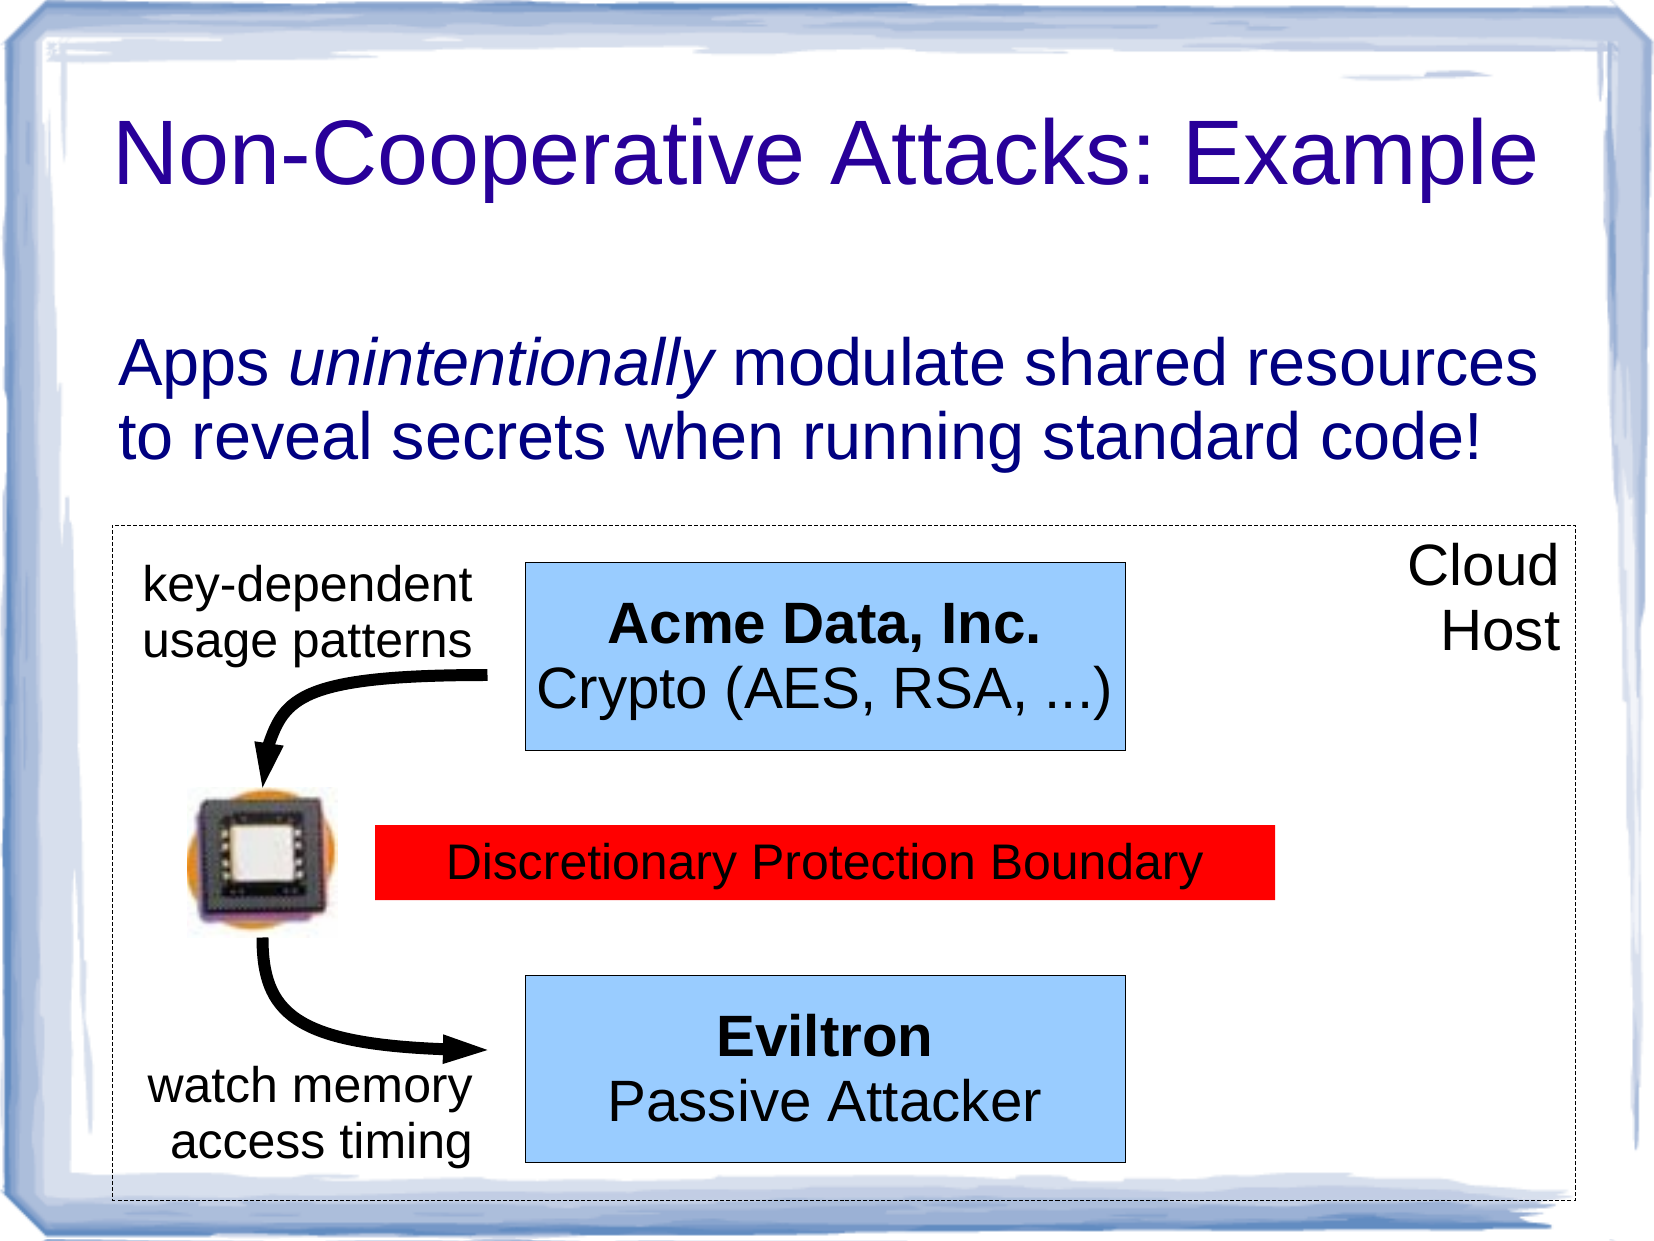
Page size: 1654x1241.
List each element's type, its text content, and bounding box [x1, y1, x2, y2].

title Non-Cooperative Attacks: Example [82, 49, 1571, 257]
text_box watch memory access timing [112, 1050, 488, 1177]
text_box Cloud Host [1200, 525, 1576, 670]
text_box Acme Data, Inc. Crypto (AES, RSA, ...) [525, 562, 1126, 751]
text_box Eviltron Passive Attacker [525, 975, 1126, 1163]
text_box Discretionary Protection Boundary [375, 825, 1276, 901]
list Apps unintentionally modulate shared resources to reveal secrets when running standard code! [118, 324, 1571, 488]
text_box key-dependent usage patterns [112, 548, 488, 676]
picture [0, 0, 1654, 1241]
